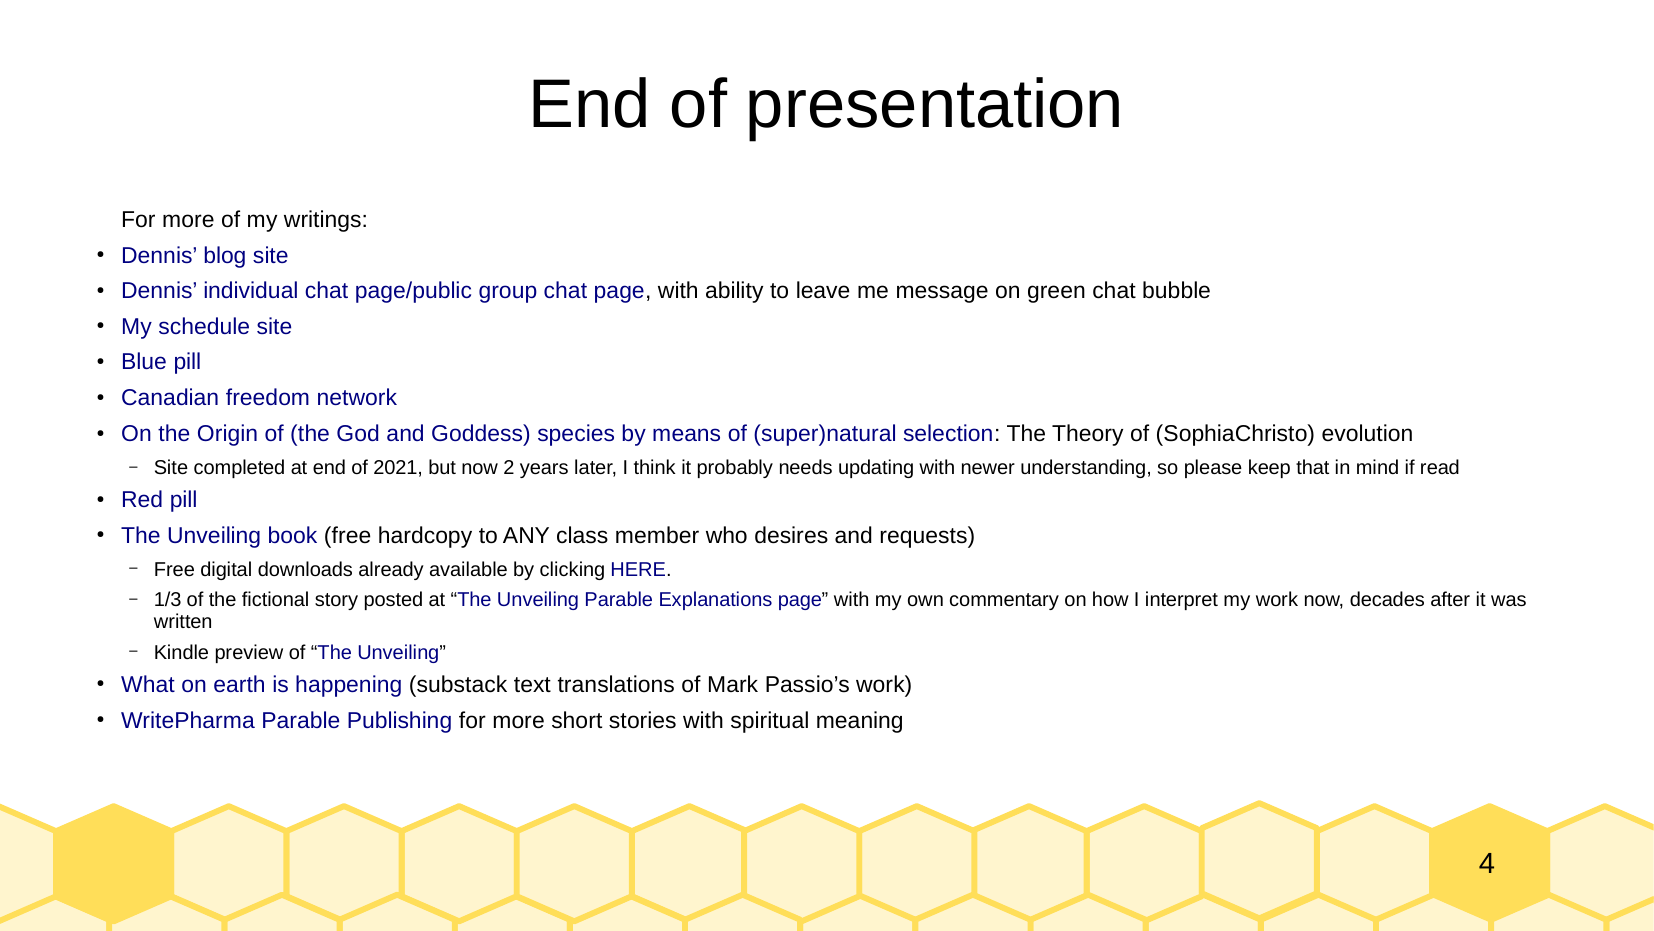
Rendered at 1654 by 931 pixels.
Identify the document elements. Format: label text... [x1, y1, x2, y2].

list For more of my writings: Dennis’ blog site Dennis’ individual chat page/public group chat page, with ability to leave me message on green chat bubble My schedule site Blue pill Canadian freedom network On the Origin of (the God and Goddess) species by means of (super)natural selection: The Theory of (SophiaChristo) evolution Site completed at end of 2021, but now 2 years later, I think it probably needs updating with newer understanding, so please keep that in mind if read Red pill The Unveiling book (free hardcopy to ANY class member who desires and requests) Free digital downloads already available by clicking HERE. 1/3 of the fictional story posted at “The Unveiling Parable Explanations page” with my own commentary on how I interpret my work now, decades after it was written Kindle preview of “The Unveiling” What on earth is happening (substack text translations of Mark Passio’s work) WritePharma Parable Publishing for more short stories with spiritual meaning [88, 206, 1565, 739]
title End of presentation [88, 29, 1565, 178]
